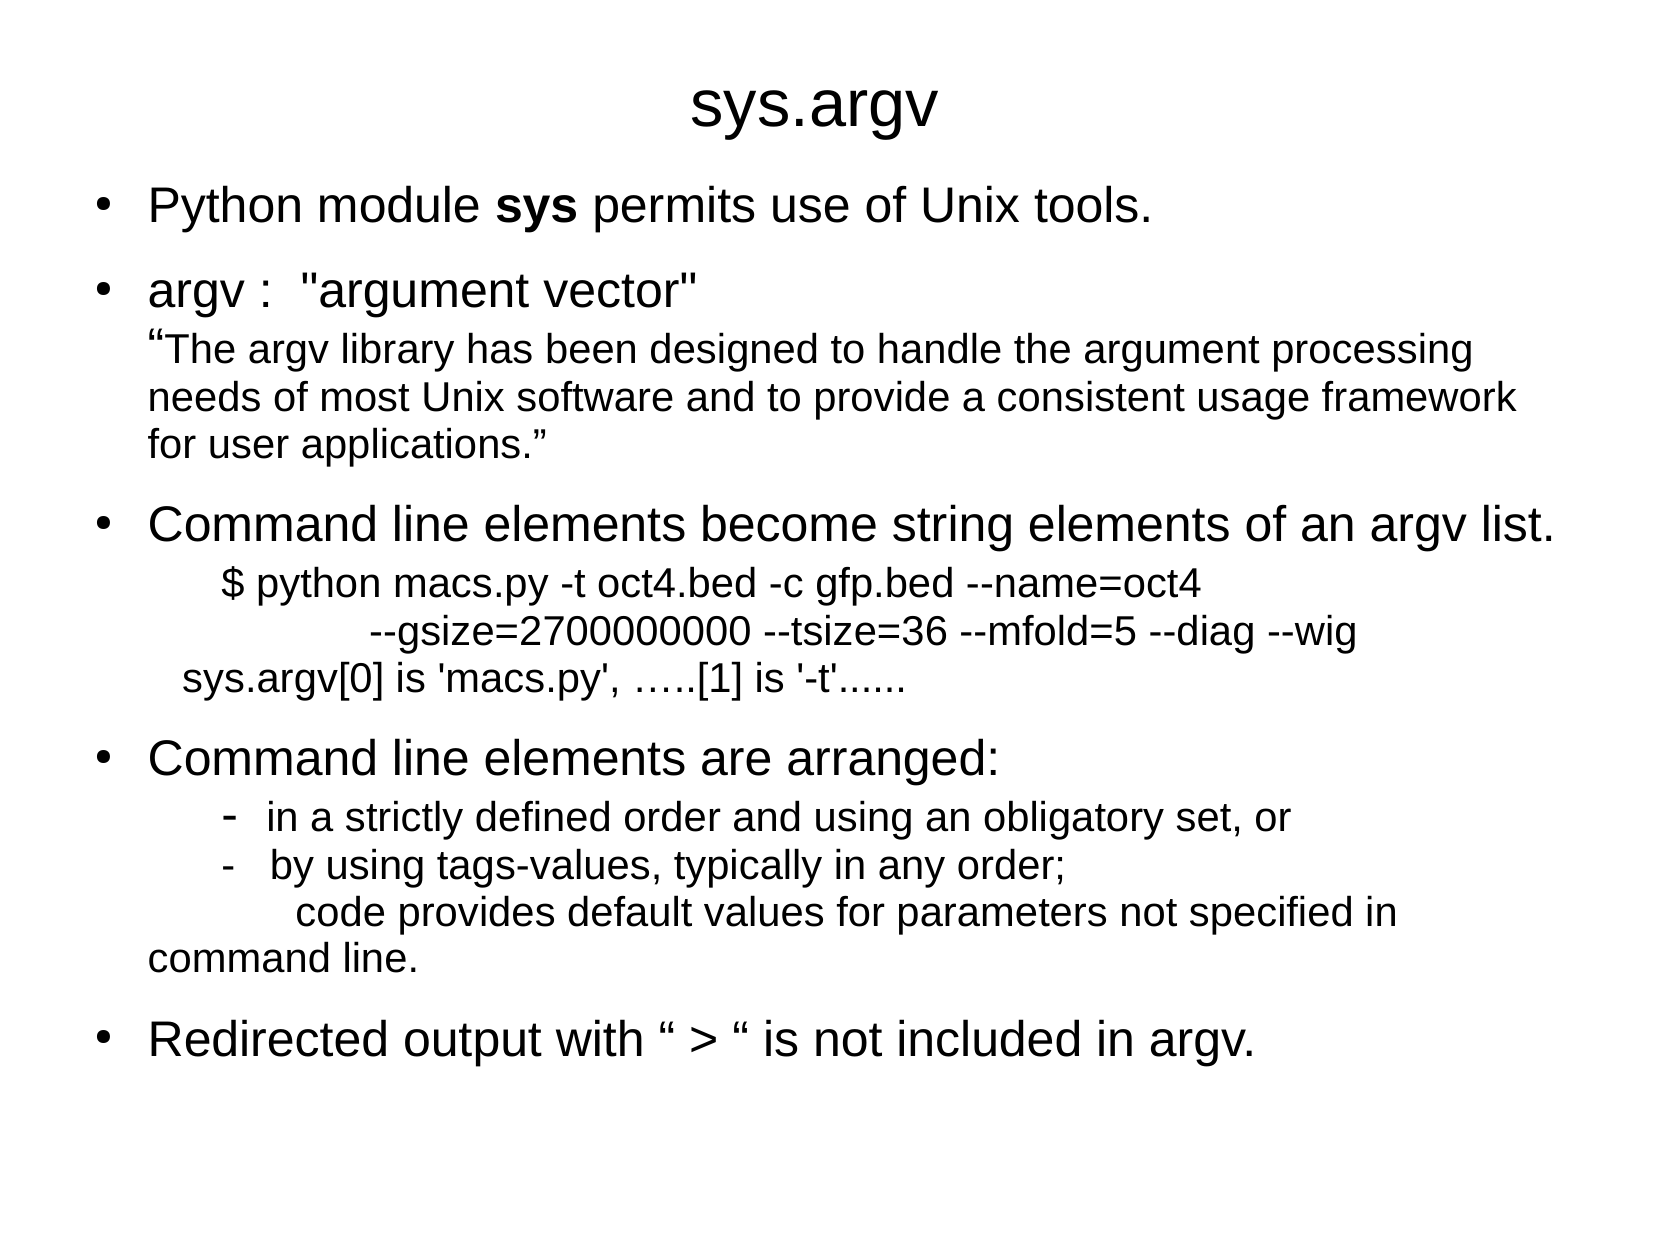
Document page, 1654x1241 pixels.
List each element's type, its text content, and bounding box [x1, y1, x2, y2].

title sys.argv [59, 29, 1548, 178]
list Python module sys permits use of Unix tools. argv : "argument vector" “The argv library has been designed to handle the argument processing needs of most Unix software and to provide a consistent usage framework for user applications.” Command line elements become string elements of an argv list. $ python macs.py -t oct4.bed -c gfp.bed --name=oct4 --gsize=2700000000 --tsize=36 --mfold=5 --diag --wig sys.argv[0] is 'macs.py', …..[1] is '-t'...... Command line elements are arranged: - in a strictly defined order and using an obligatory set, or - by using tags-values, typically in any order; code provides default values for parameters not specified in command line. Redirected output with “ > “ is not included in argv. [76, 177, 1565, 1069]
